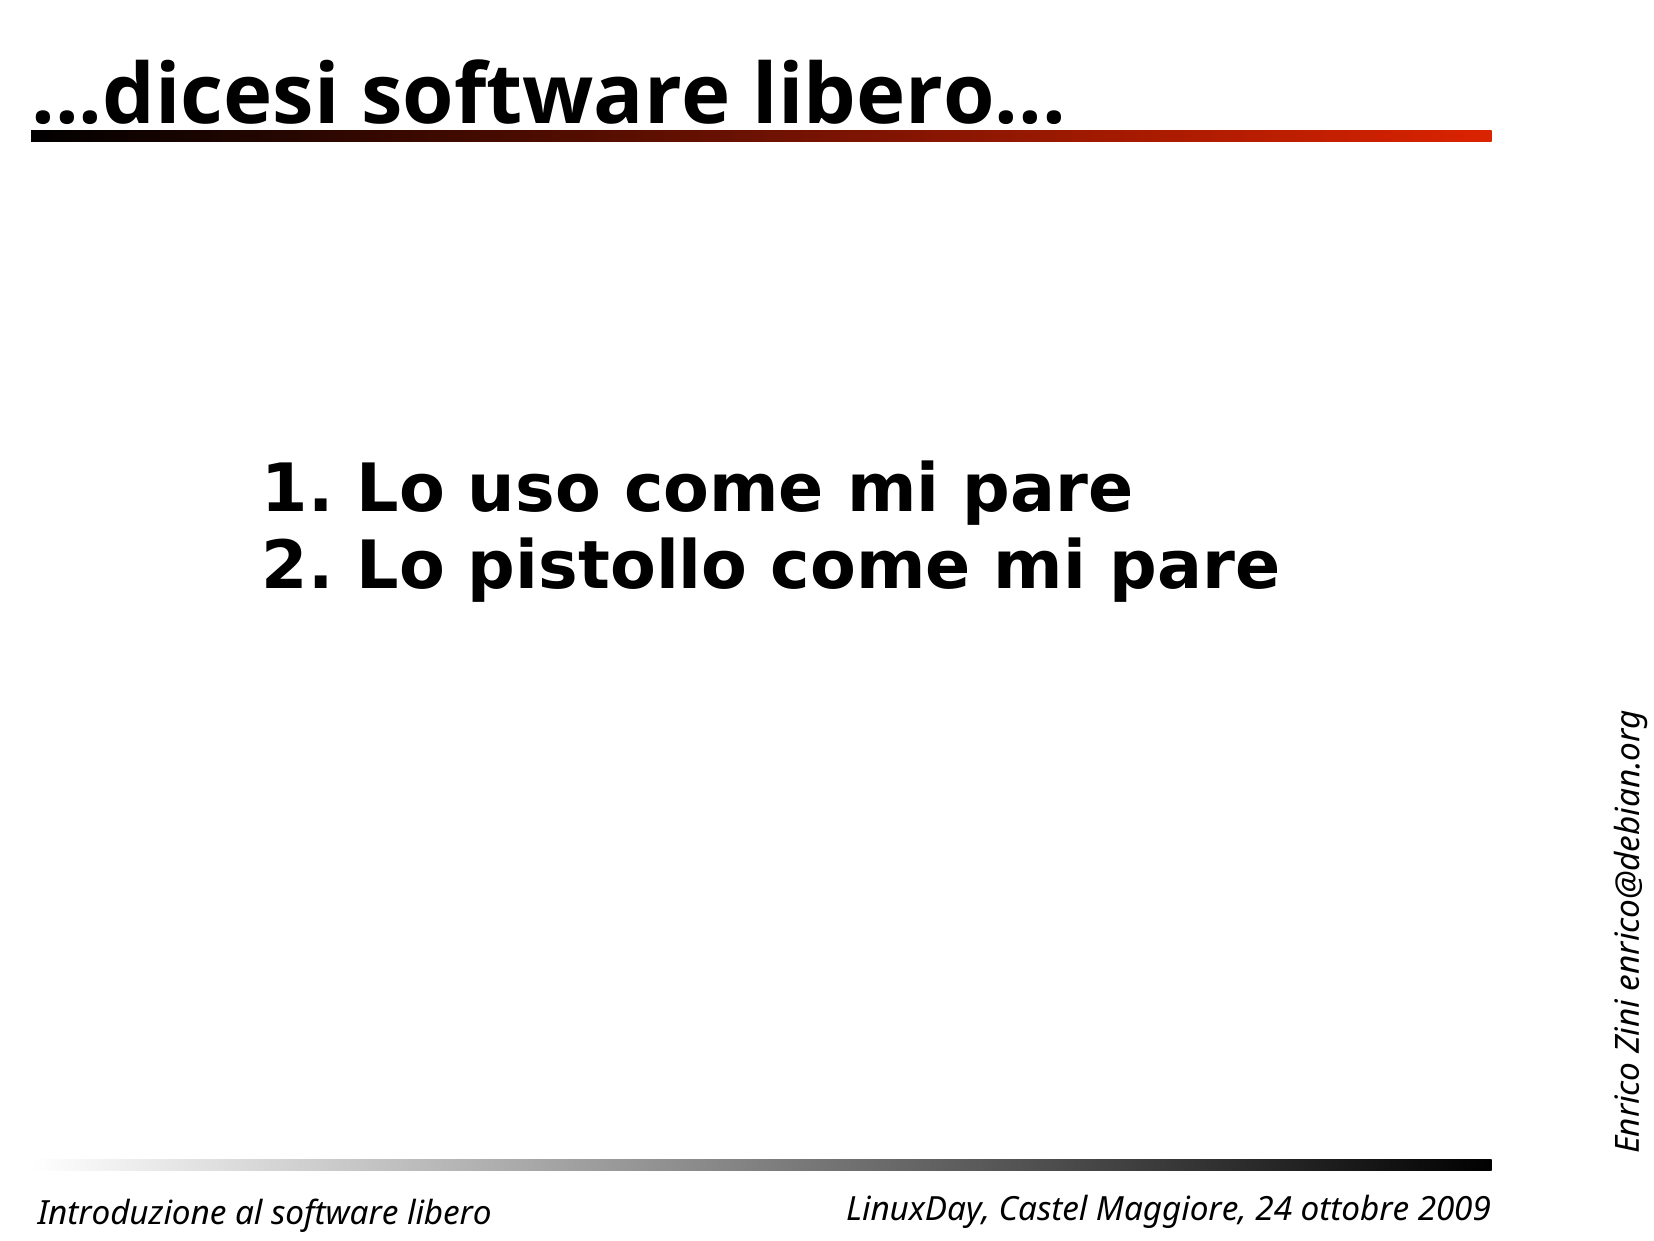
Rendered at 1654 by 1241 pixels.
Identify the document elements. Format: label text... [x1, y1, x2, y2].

text_box 1. Lo uso come mi pare 2. Lo pistollo come mi pare [261, 449, 1282, 605]
text_box ...dicesi software libero... [31, 34, 1438, 168]
